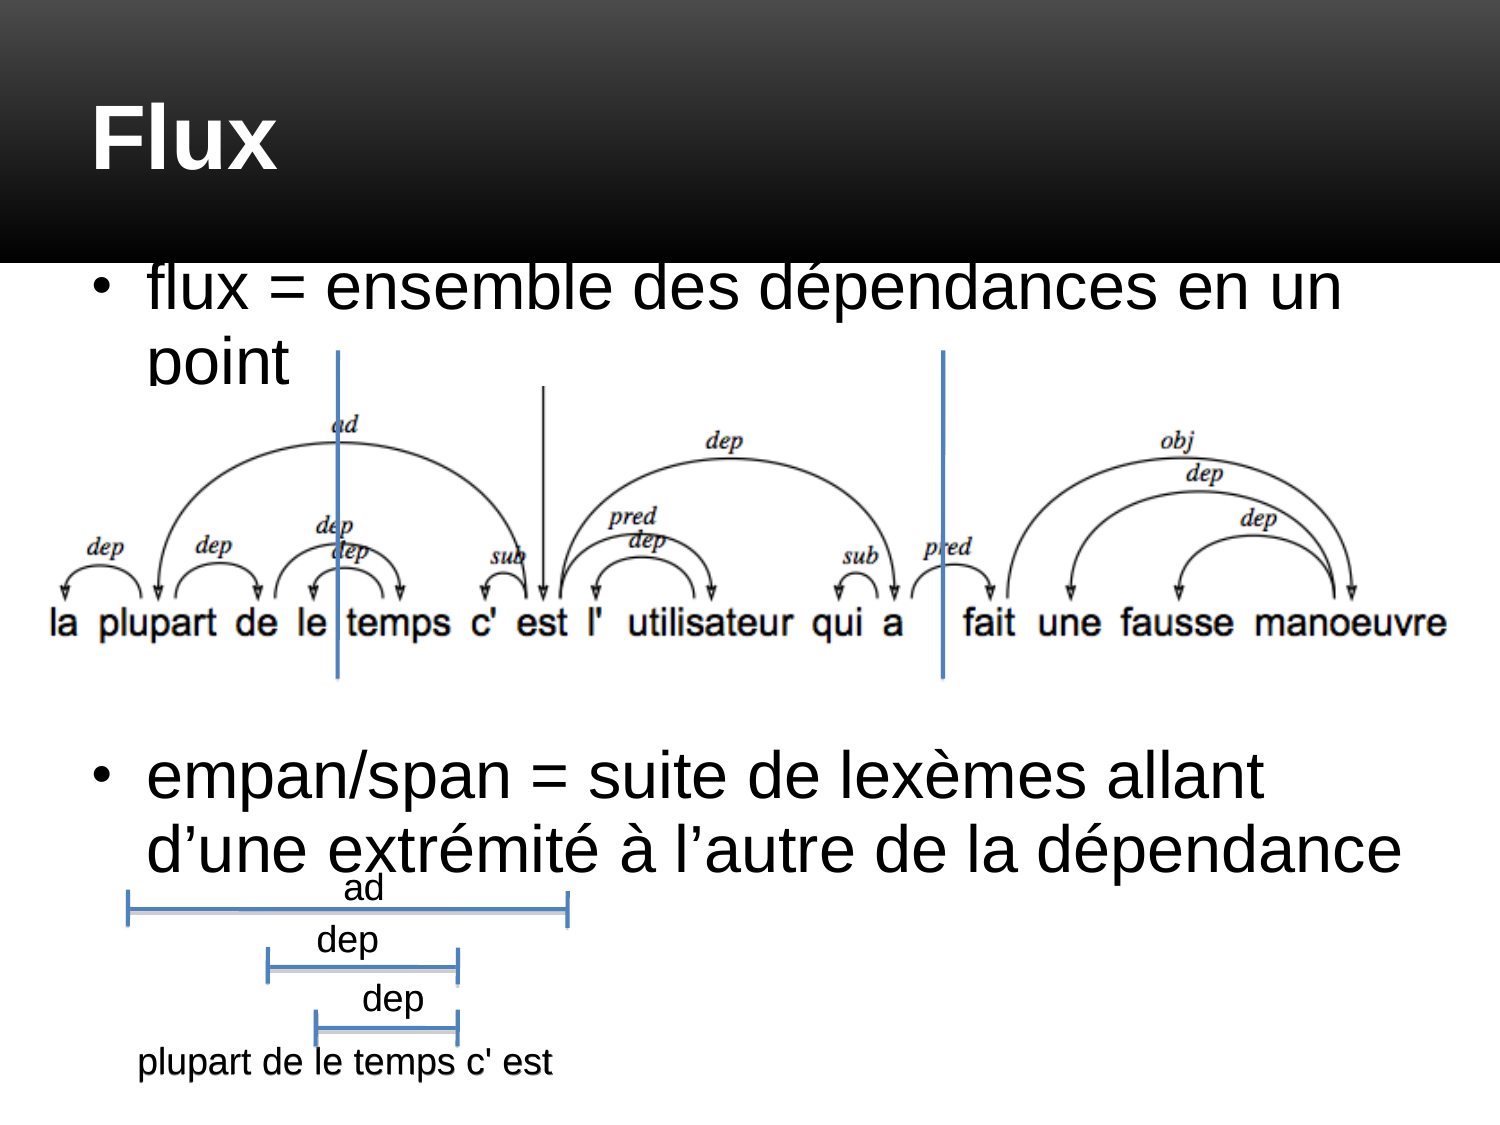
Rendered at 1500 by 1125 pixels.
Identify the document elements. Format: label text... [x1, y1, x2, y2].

picture [340, 386, 940, 647]
text_box plupart de le temps c' est [122, 1029, 589, 1091]
text_box dep [347, 965, 440, 1027]
list flux = ensemble des dépendances en un point empan/span = suite de lexèmes allant d’une extrémité à l’autre de la dépendance [75, 647, 1426, 1073]
text_box ad [328, 854, 400, 907]
picture [27, 386, 335, 647]
text_box dep [301, 907, 406, 968]
picture [946, 386, 1463, 647]
title Flux [75, 45, 1426, 233]
list flux = ensemble des dépendances en un point empan/span = suite de lexèmes allant d’une extrémité à l’autre de la dépendance [75, 242, 1426, 386]
